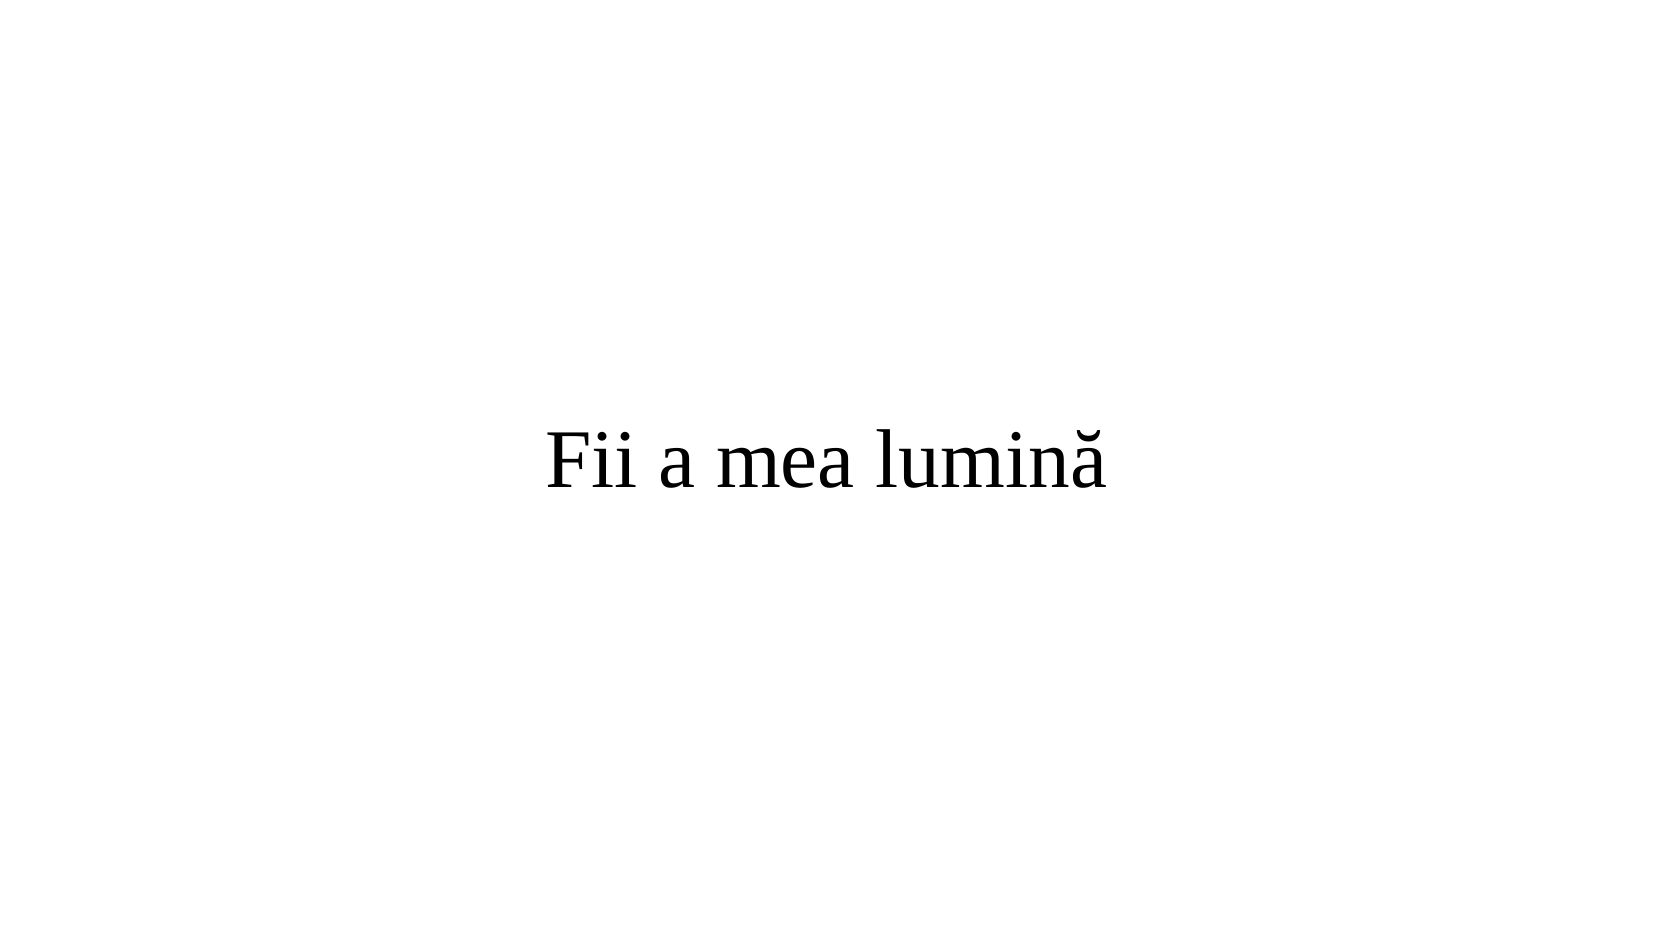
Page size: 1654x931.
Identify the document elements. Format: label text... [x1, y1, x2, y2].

subtitle Fii a mea lumină [0, 396, 1654, 505]
